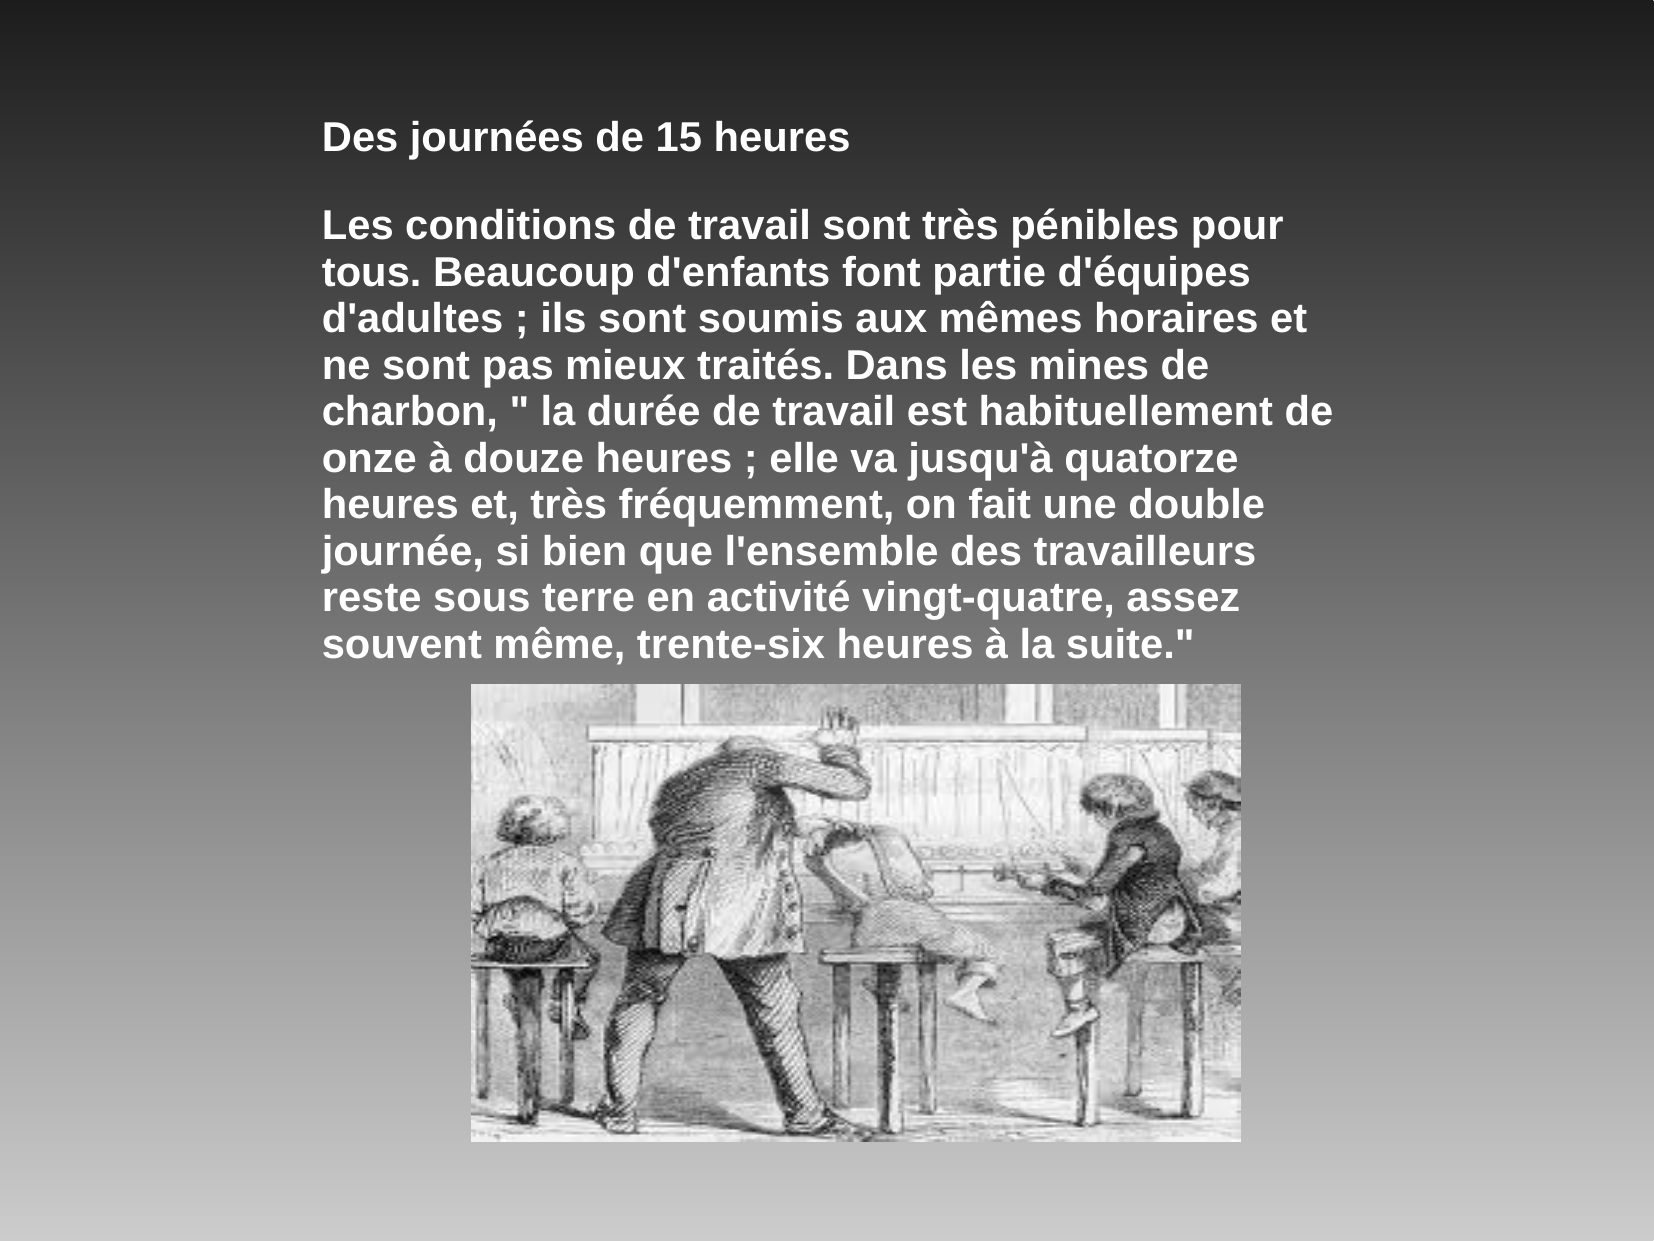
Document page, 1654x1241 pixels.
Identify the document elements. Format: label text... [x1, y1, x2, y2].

picture [471, 684, 1241, 1142]
text_box Des journées de 15 heures Les conditions de travail sont très pénibles pour tous. Beaucoup d'enfants font partie d'équipes d'adultes ; ils sont soumis aux mêmes horaires et ne sont pas mieux traités. Dans les mines de charbon, " la durée de travail est habituellement de onze à douze heures ; elle va jusqu'à quatorze heures et, très fréquemment, on fait une double journée, si bien que l'ensemble des travailleurs reste sous terre en activité vingt-quatre, assez souvent même, trente-six heures à la suite." [307, 106, 1359, 687]
